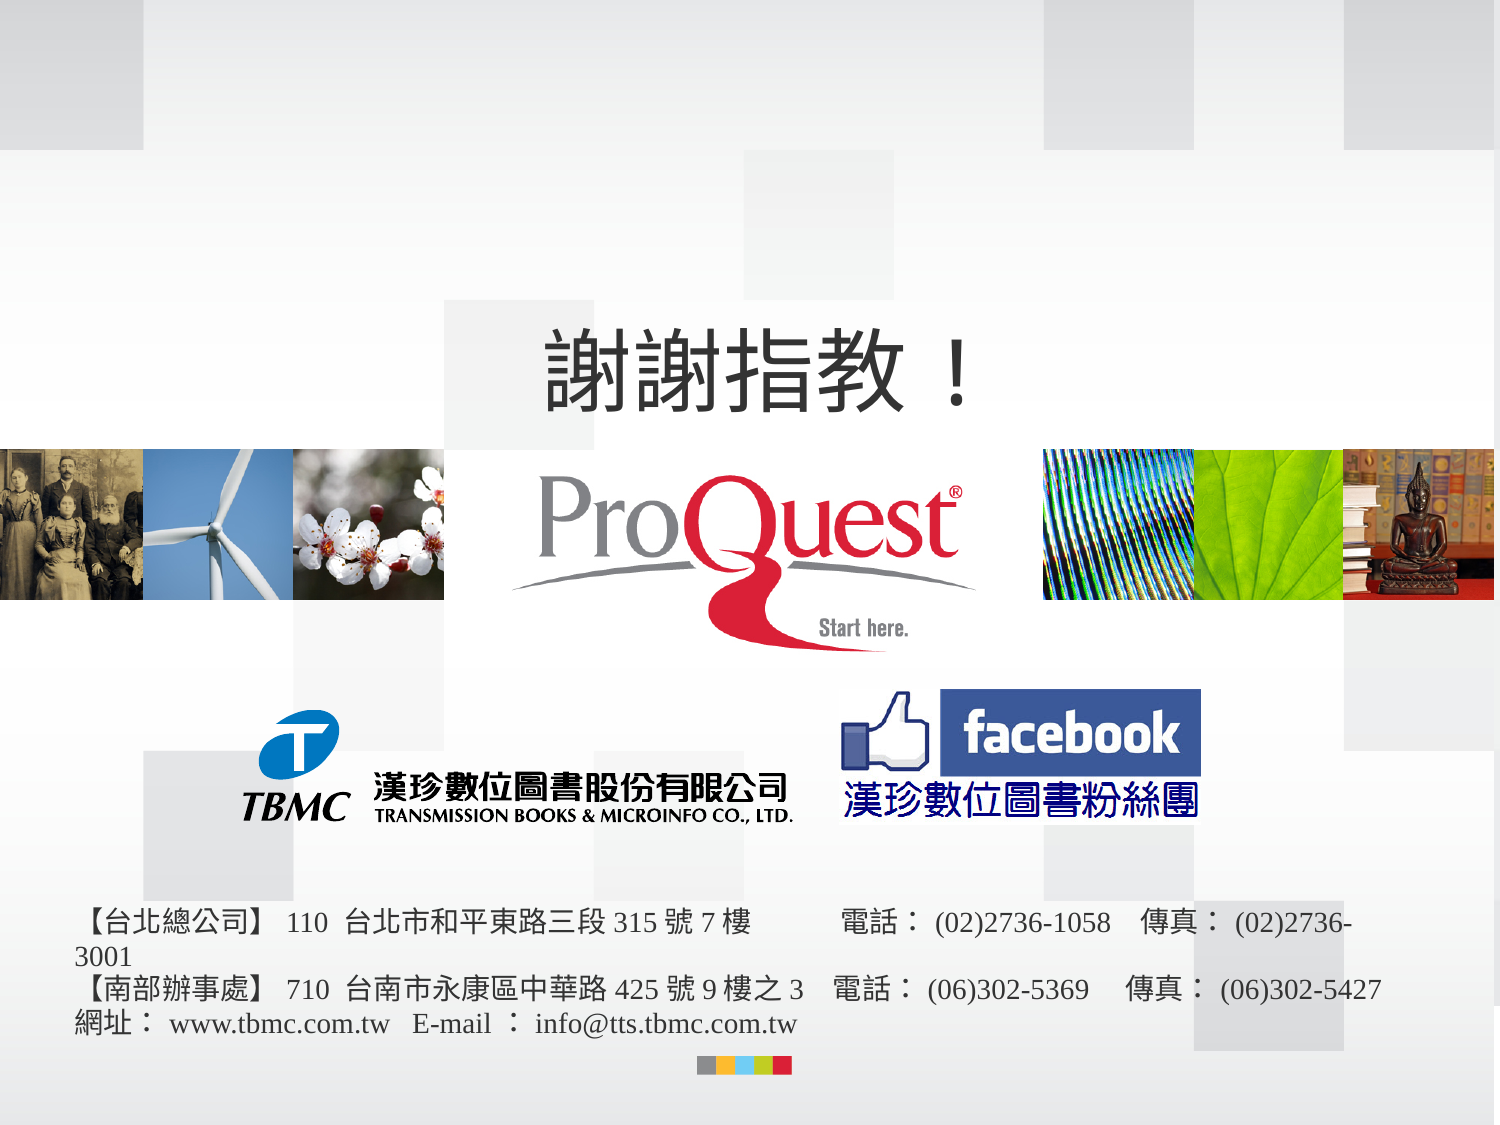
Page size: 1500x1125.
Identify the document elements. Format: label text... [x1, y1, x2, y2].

text_box 【台北總公司】110 台北市和平東路三段315號7樓 電話：(02)2736-1058 傳真：(02)2736-3001 【南部辦事處】710 台南市永康區中華路425號9樓之3 電話：(06)302-5369 傳真：(06)302-5427 網址：www.tbmc.com.tw E-mail：info@tts.tbmc.com.tw [68, 900, 1406, 1038]
text_box 謝謝指教! [293, 300, 1231, 438]
picture [0, 0, 1500, 1125]
